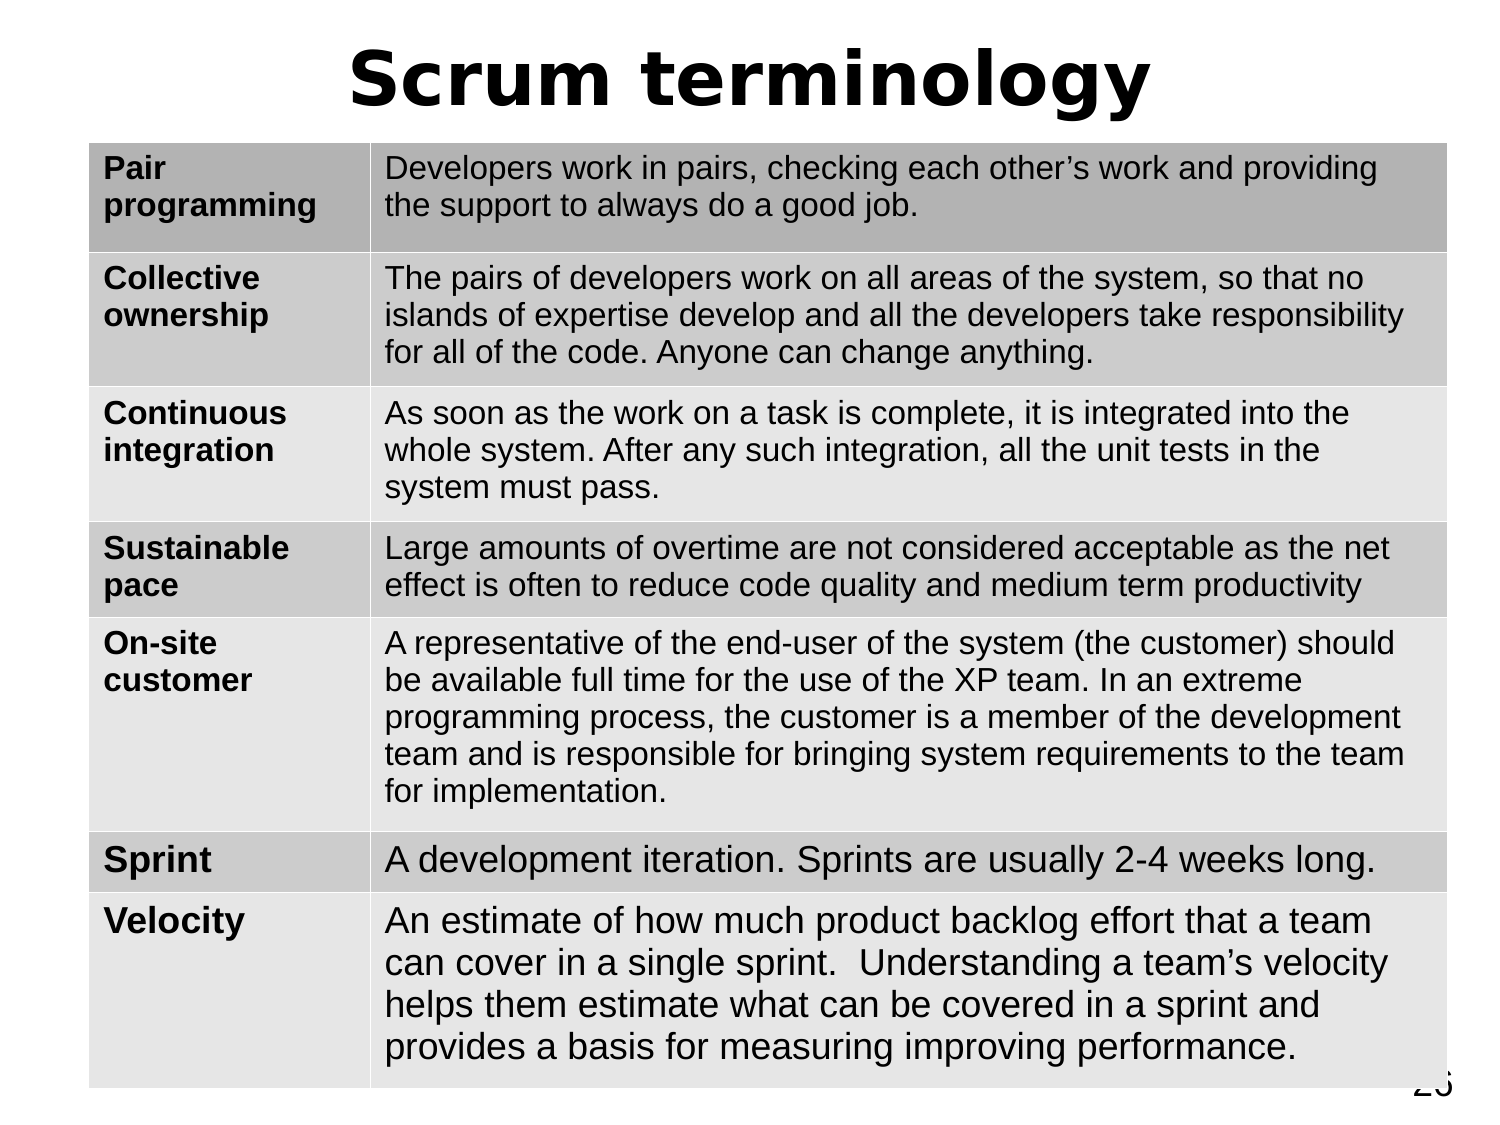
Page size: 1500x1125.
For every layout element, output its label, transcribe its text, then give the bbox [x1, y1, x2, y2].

table_cell As soon as the work on a task is complete, it is integrated into the whole system. After any such integration, all the unit tests in the system must pass. [371, 387, 1447, 521]
table_cell The pairs of developers work on all areas of the system, so that no islands of expertise develop and all the developers take responsibility for all of the code. Anyone can change anything. [371, 253, 1447, 386]
table_cell On-site customer [89, 618, 370, 831]
table_cell An estimate of how much product backlog effort that a team can cover in a single sprint. Understanding a team’s velocity helps them estimate what can be covered in a sprint and provides a basis for measuring improving performance. [371, 893, 1447, 1088]
table_cell A development iteration. Sprints are usually 2-4 weeks long. [371, 832, 1447, 892]
table_cell Sprint [89, 832, 370, 892]
table_header Developers work in pairs, checking each other’s work and providing the support to always do a good job. [371, 143, 1447, 252]
table_cell Sustainable pace [89, 522, 370, 617]
table_cell Continuous integration [89, 387, 370, 521]
table_cell Large amounts of overtime are not considered acceptable as the net effect is often to reduce code quality and medium term productivity [371, 522, 1447, 617]
title Scrum terminology [75, 9, 1425, 142]
table_header Pair programming [89, 143, 370, 252]
table_cell Collective ownership [89, 253, 370, 386]
table_cell Velocity [89, 893, 370, 1088]
table_cell A representative of the end-user of the system (the customer) should be available full time for the use of the XP team. In an extreme programming process, the customer is a member of the development team and is responsible for bringing system requirements to the team for implementation. [371, 618, 1447, 831]
